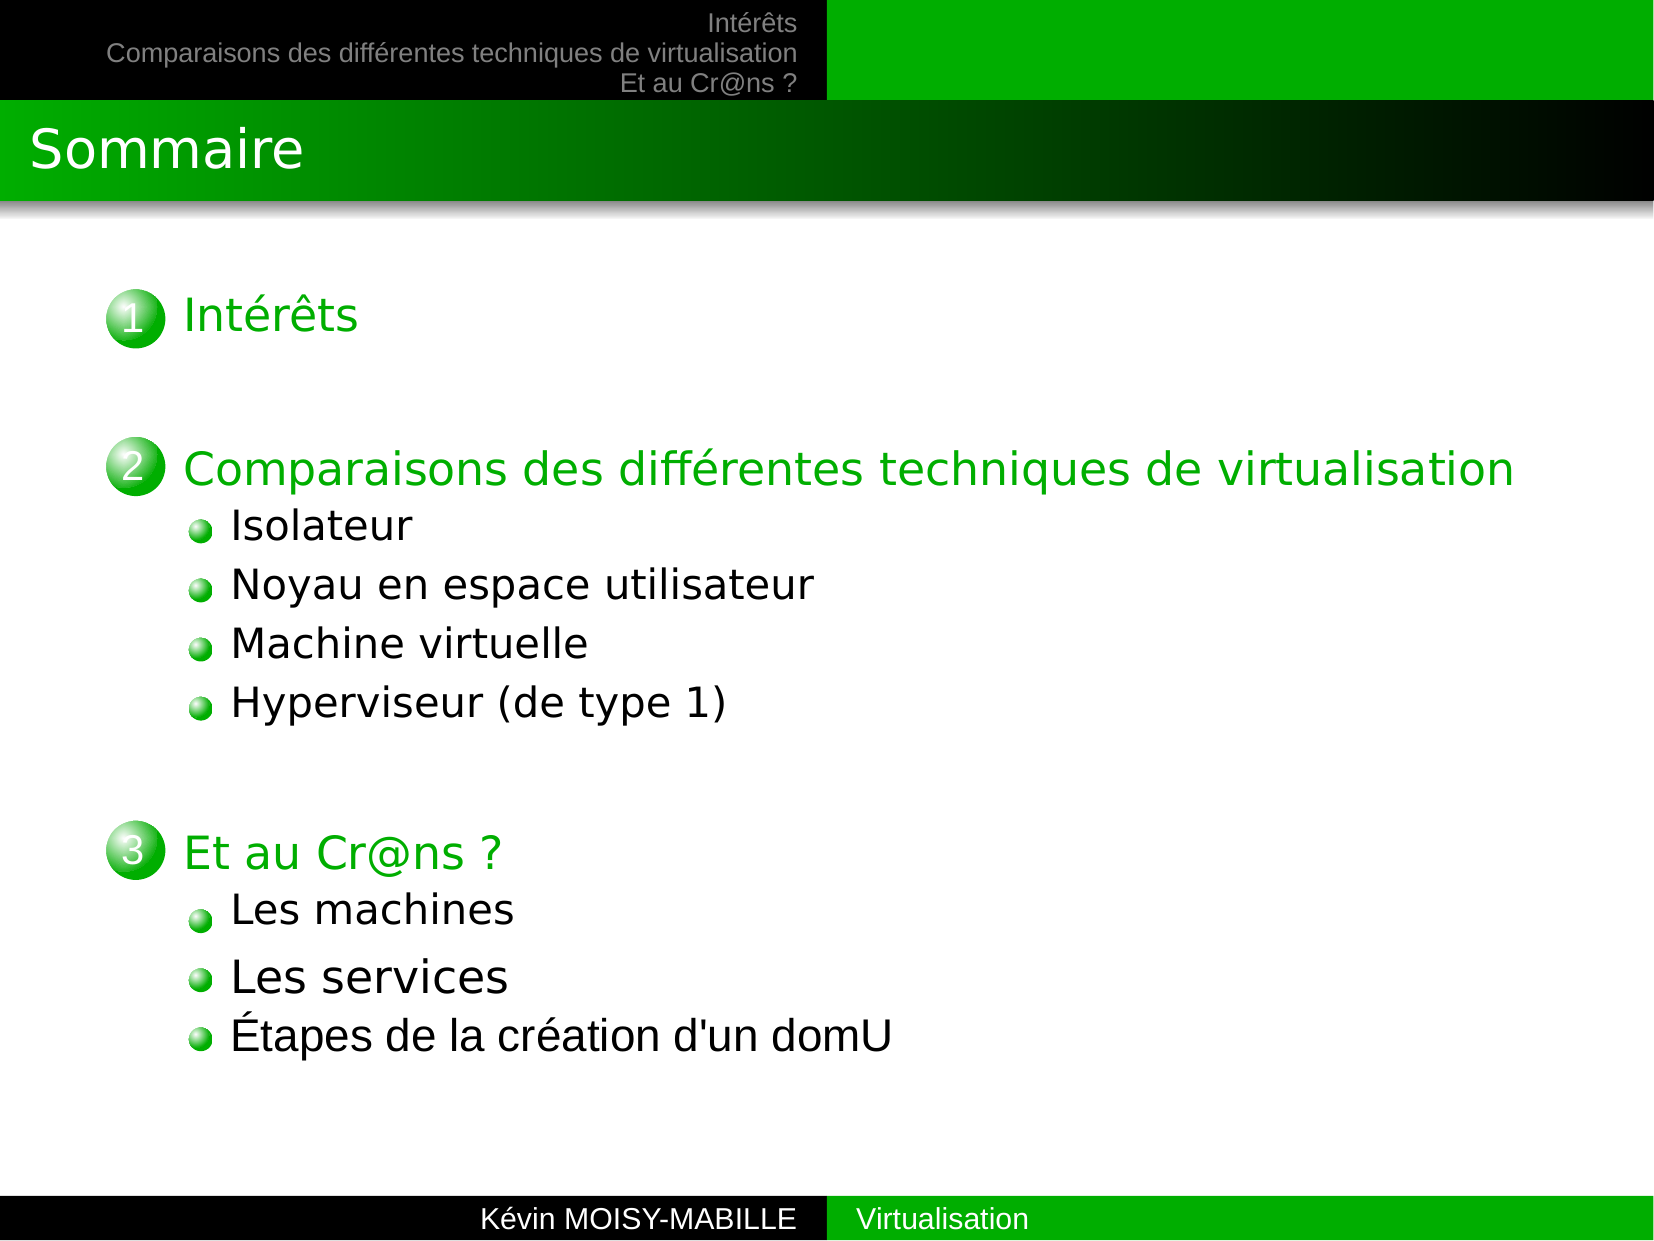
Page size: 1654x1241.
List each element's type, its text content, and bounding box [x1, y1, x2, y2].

text_box [106, 437, 154, 497]
text_box [0, 1195, 1654, 1241]
text_box [0, 0, 1654, 219]
text_box Intérêts Comparaisons des différentes techniques de virtualisation Et au Cr@ns ? [0, 7, 798, 99]
text_box Virtualisation [856, 1201, 1654, 1237]
text_box [189, 696, 213, 721]
text_box [188, 637, 213, 662]
text_box [188, 578, 213, 603]
text_box [188, 968, 213, 993]
text_box Les services [230, 950, 524, 1005]
text_box Kévin MOISY-MABILLE [0, 1201, 798, 1237]
text_box 2 [121, 442, 181, 490]
text_box Machine virtuelle [230, 620, 590, 669]
text_box Les machines [230, 885, 880, 935]
text_box [106, 820, 154, 880]
text_box Comparaisons des différentes techniques de virtualisation [183, 442, 1625, 497]
text_box [106, 289, 155, 349]
text_box 3 [121, 826, 181, 874]
text_box Isolateur [230, 501, 413, 551]
text_box 1 [121, 295, 181, 342]
text_box [188, 1027, 213, 1052]
text_box Hyperviseur (de type 1) [230, 679, 728, 728]
text_box [188, 909, 213, 934]
text_box Noyau en espace utilisateur [230, 561, 815, 610]
text_box Intérêts [183, 289, 1010, 343]
text_box Et au Cr@ns ? [183, 826, 1388, 881]
text_box [188, 519, 213, 544]
text_box Sommaire [29, 118, 1654, 184]
text_box Étapes de la création d'un domU [230, 1009, 895, 1062]
